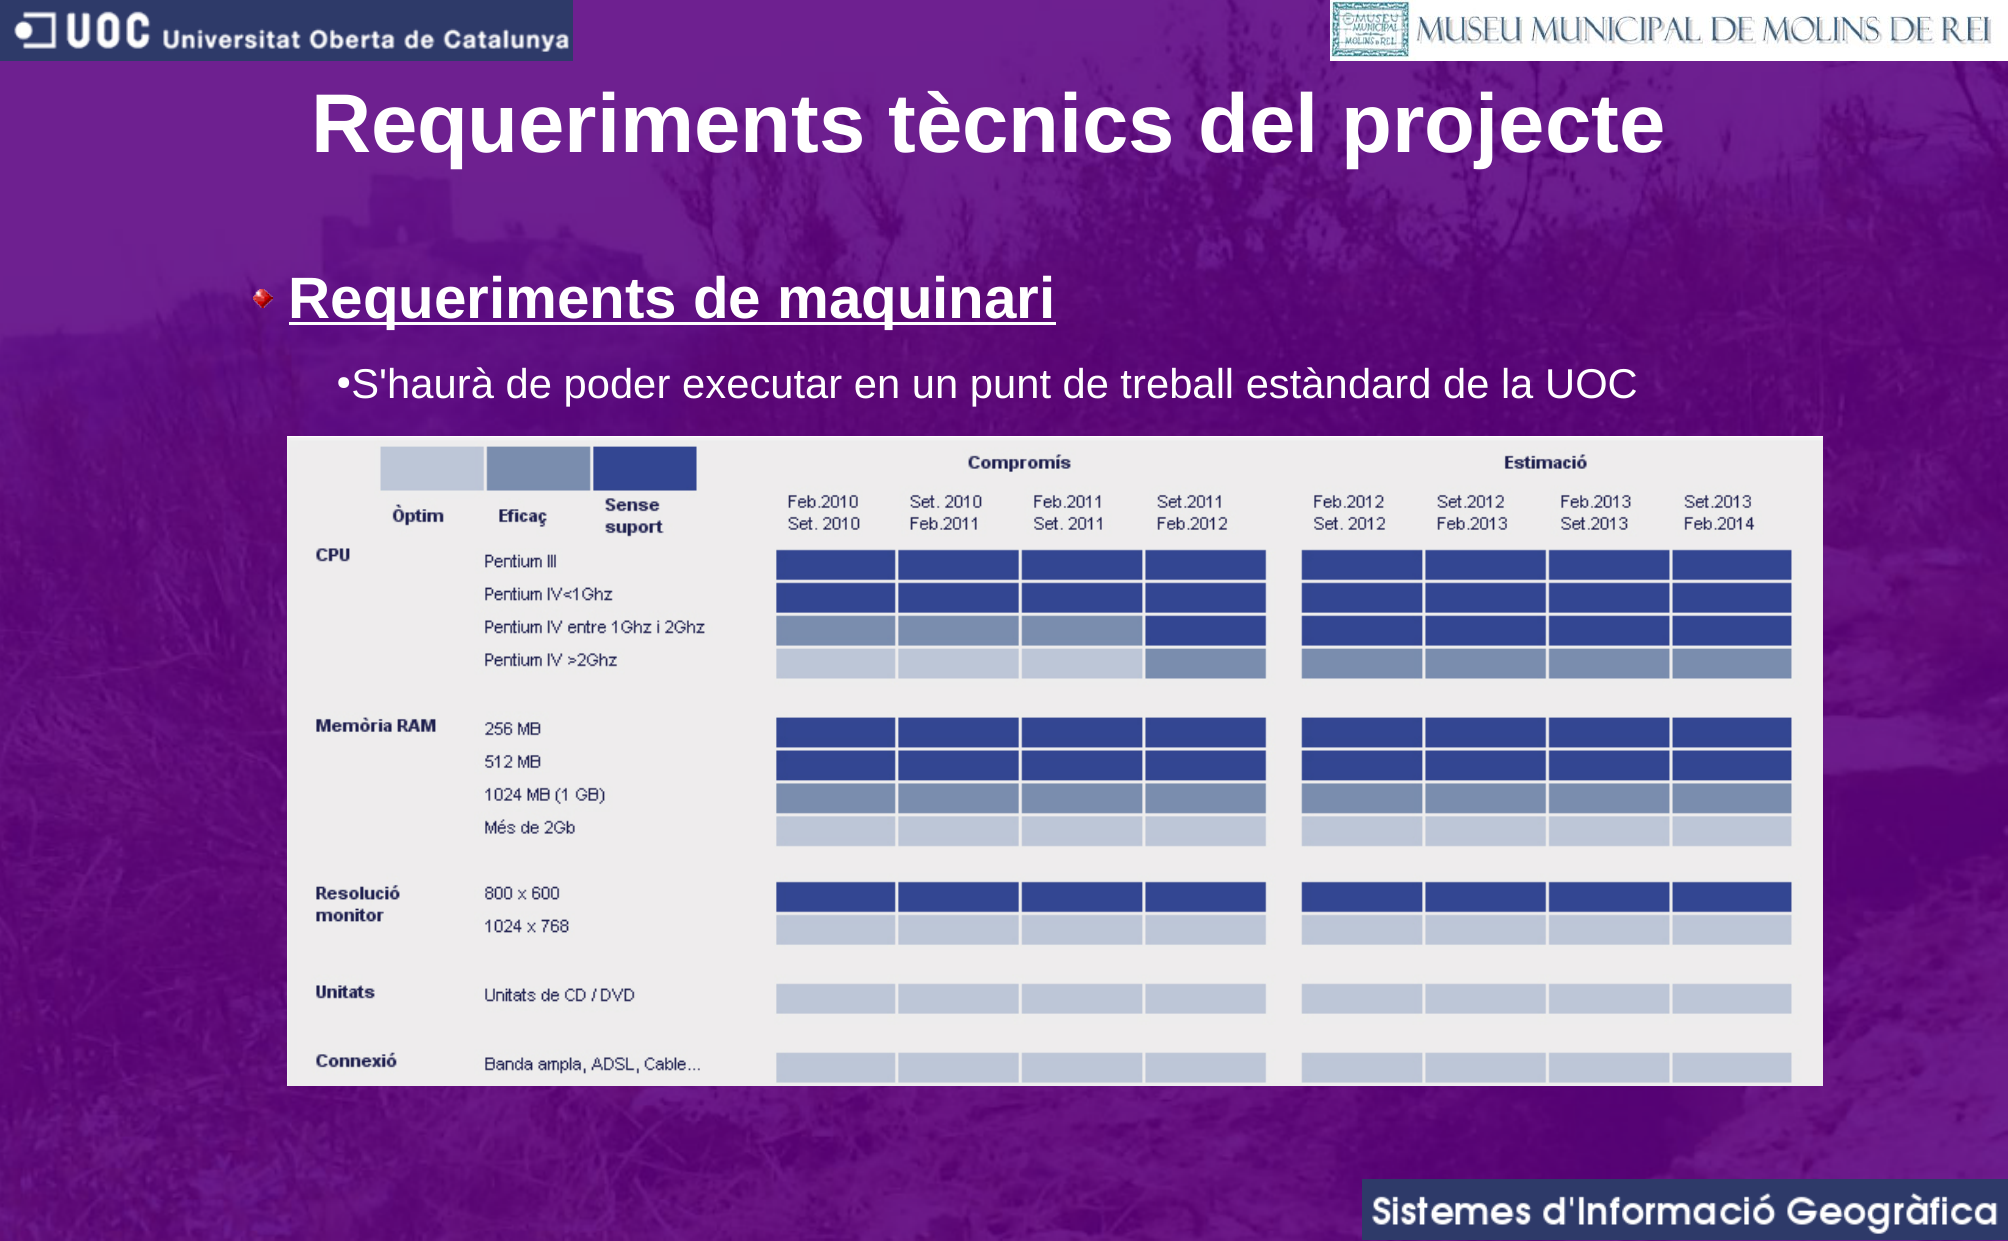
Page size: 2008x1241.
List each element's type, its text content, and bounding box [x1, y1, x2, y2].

text_box S'haurà de poder executar en un punt de treball estàndard de la UOC [321, 353, 1654, 415]
picture [0, 0, 2008, 1241]
text_box Requeriments de maquinari [239, 258, 1072, 339]
text_box Requeriments tècnics del projecte [277, 69, 1682, 178]
